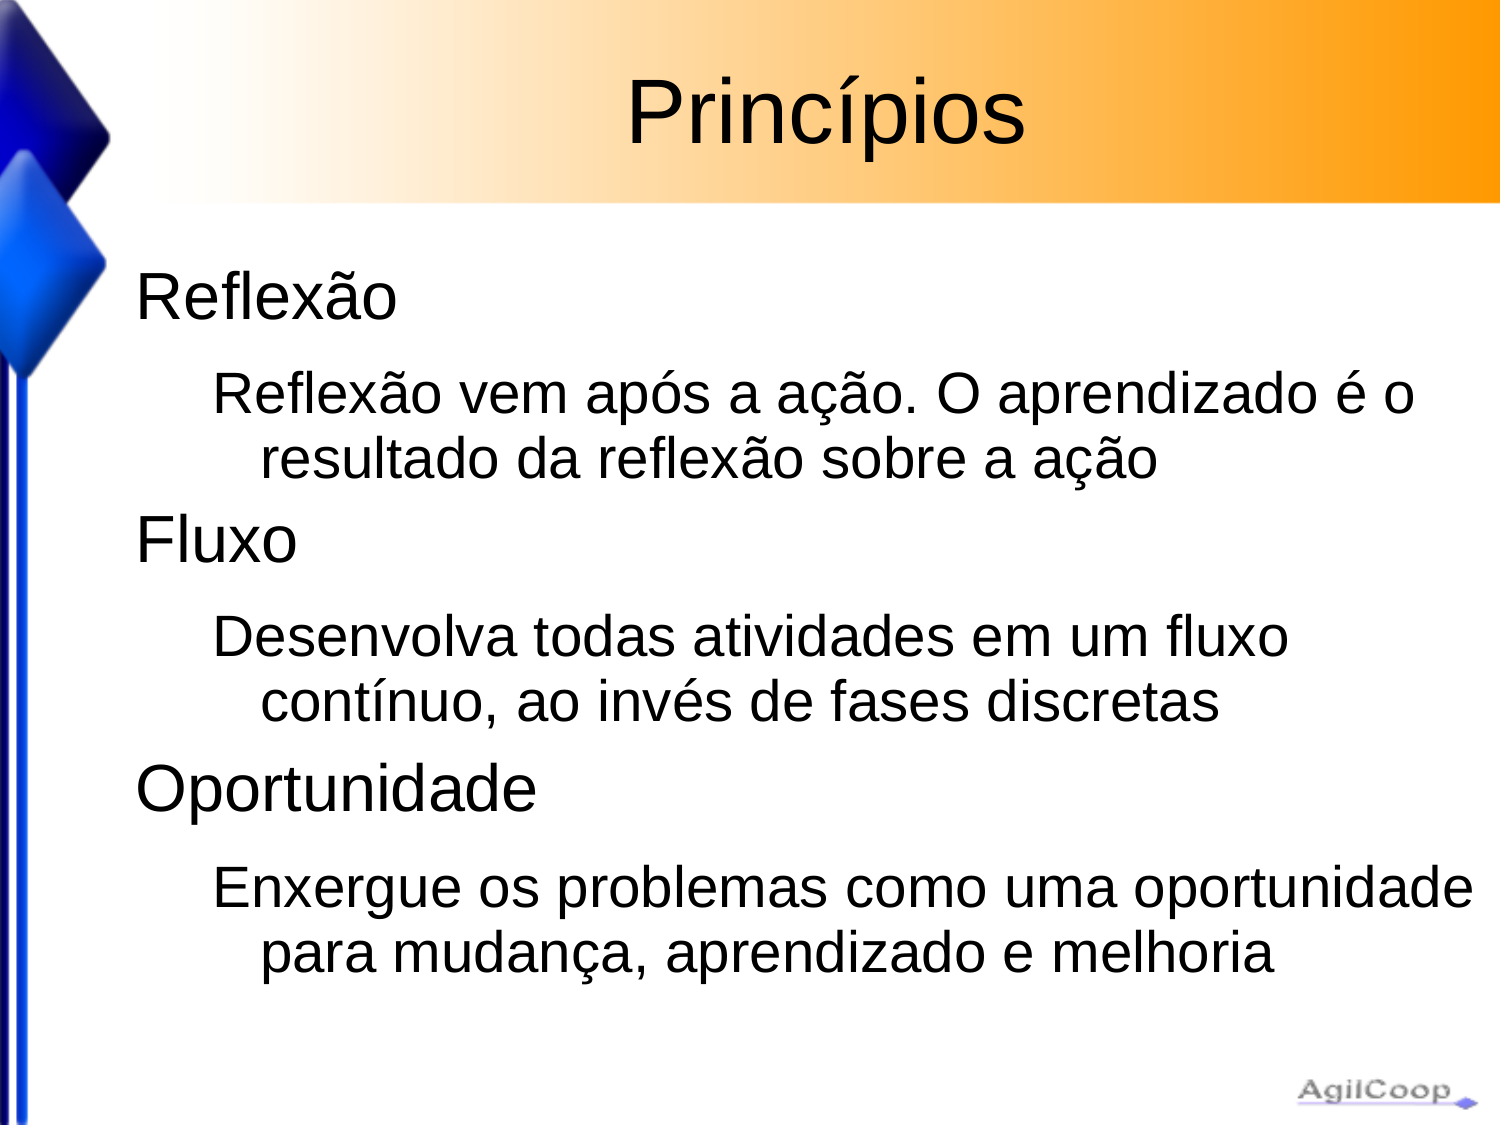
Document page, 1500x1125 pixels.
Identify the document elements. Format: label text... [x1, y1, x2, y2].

title Princípios [82, 8, 1500, 216]
picture [0, 0, 1500, 1125]
list Reflexão Reflexão vem após a ação. O aprendizado é o resultado da reflexão sobre a ação Fluxo Desenvolva todas atividades em um fluxo contínuo, ao invés de fases discretas Oportunidade Enxergue os problemas como uma oportunidade para mudança, aprendizado e melhoria [118, 271, 1477, 1123]
